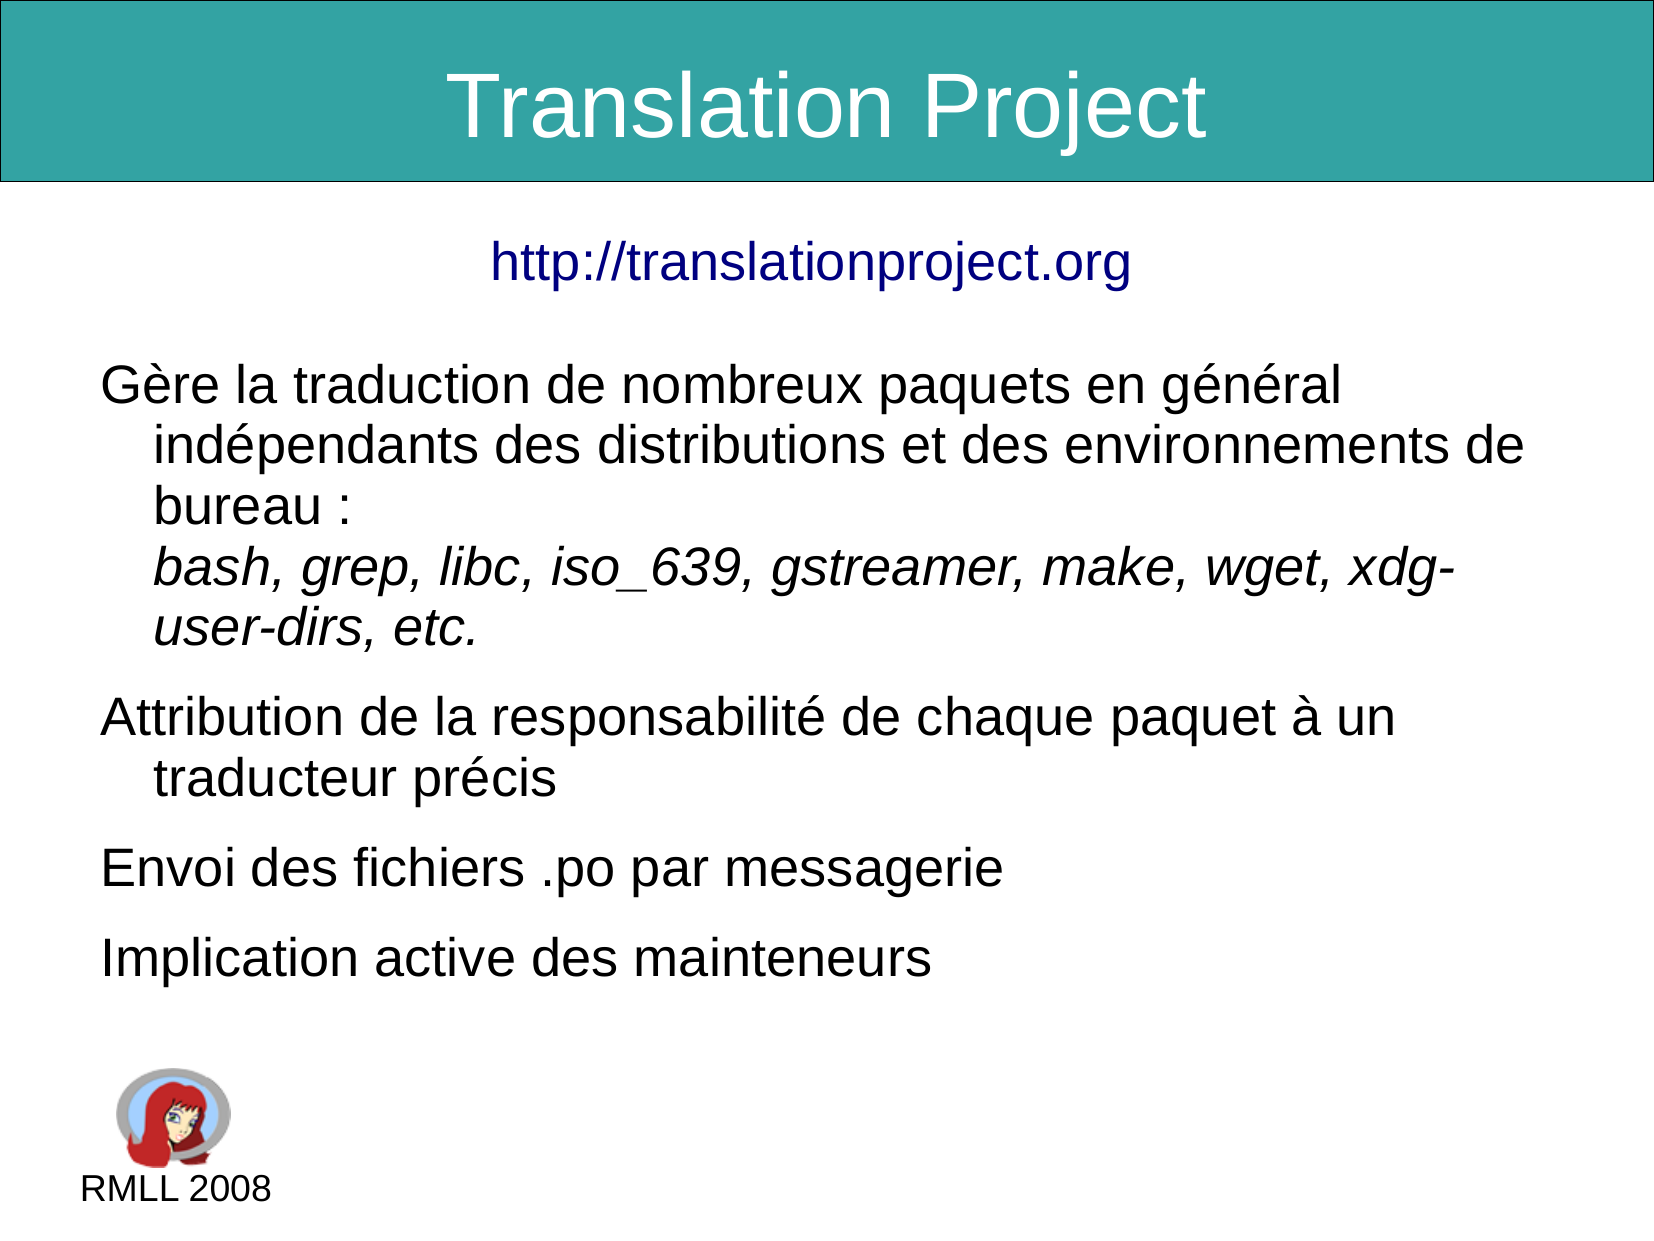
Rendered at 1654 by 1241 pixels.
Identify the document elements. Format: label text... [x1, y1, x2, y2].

text_box http://translationproject.org [324, 224, 1300, 307]
picture [116, 1094, 231, 1168]
list Gère la traduction de nombreux paquets en général indépendants des distributions et des environnements de bureau : bash, grep, libc, iso_639, gstreamer, make, wget, xdg-user-dirs, etc. Attribution de la responsabilité de chaque paquet à un traducteur précis Envoi des fichiers .po par messagerie Implication active des mainteneurs [82, 354, 1571, 1094]
title Translation Project [82, 9, 1571, 202]
